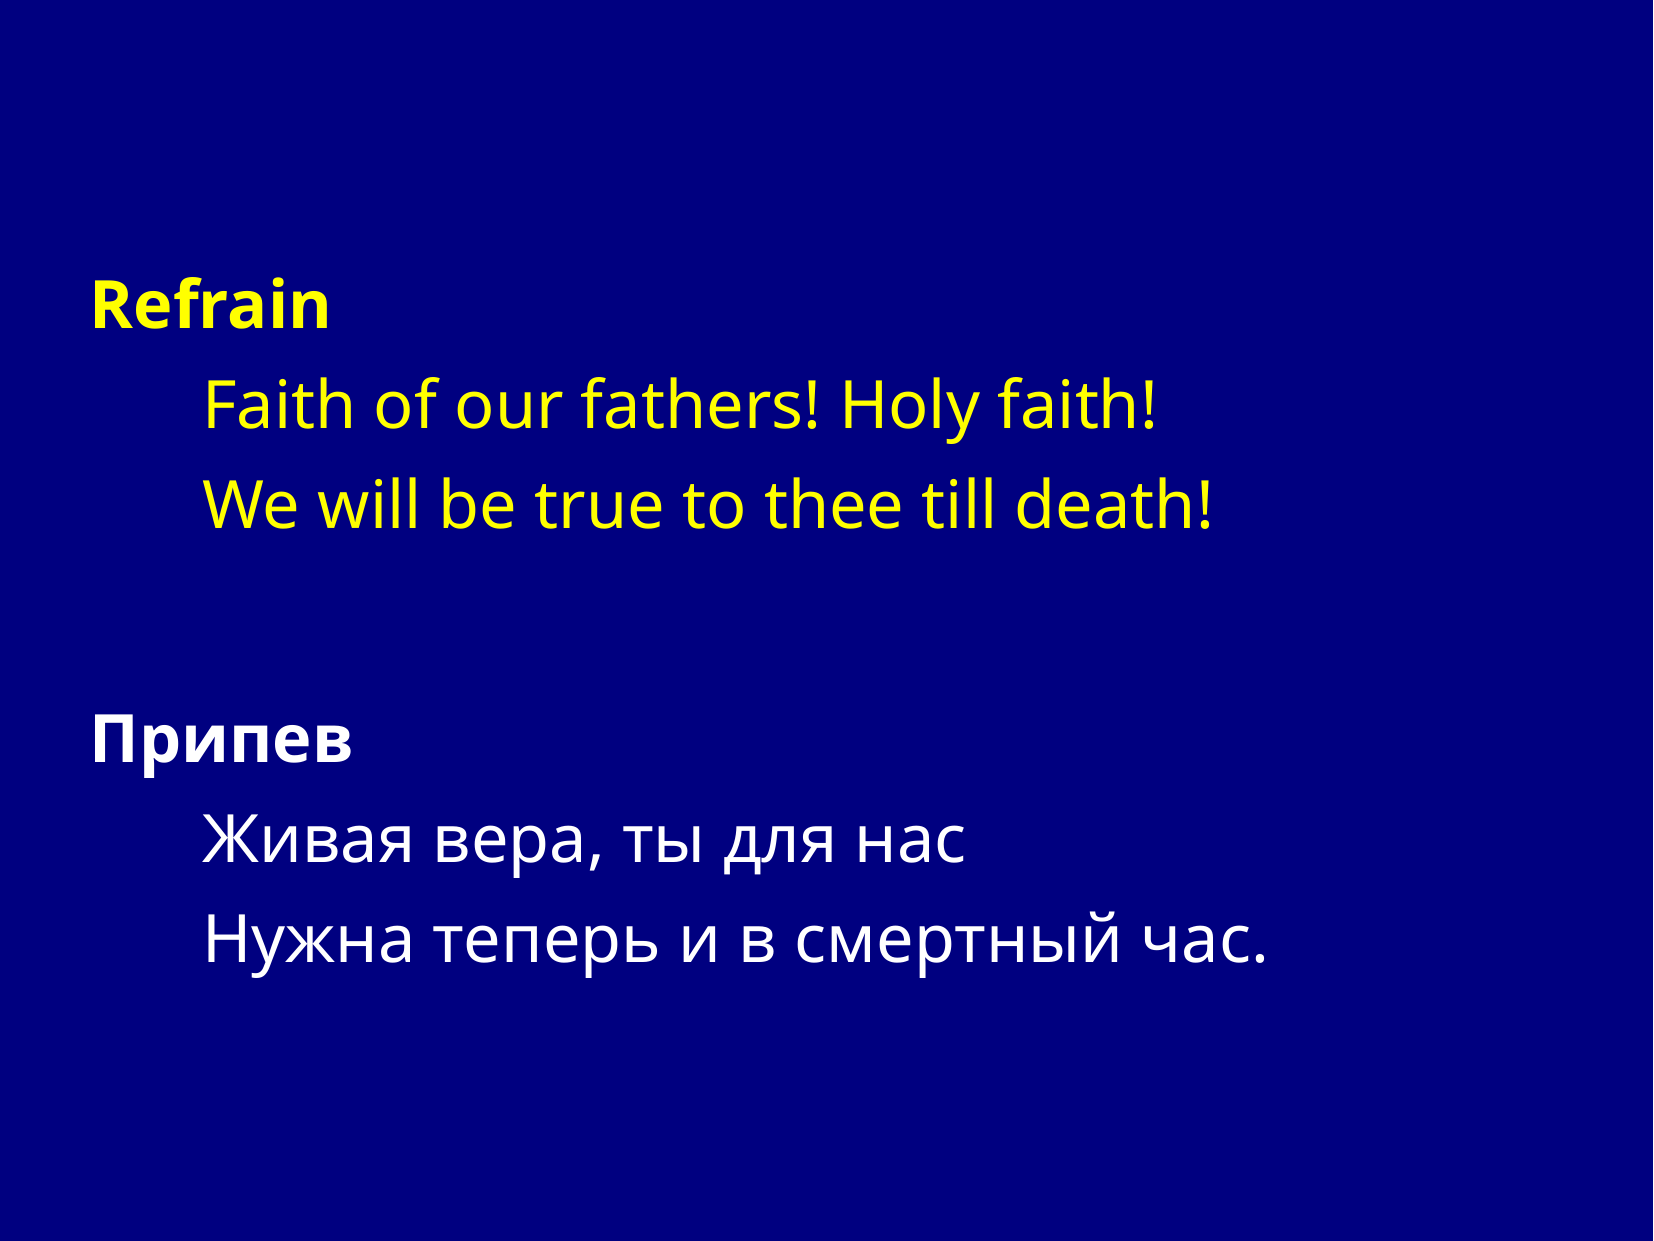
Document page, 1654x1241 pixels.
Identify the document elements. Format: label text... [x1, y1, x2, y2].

text_box Refrain Faith of our fathers! Holy faith! We will be true to thee till death! [75, 150, 1576, 638]
text_box Припев Живая вера, ты для нас Нужна теперь и в смертный час. [75, 675, 1576, 1163]
